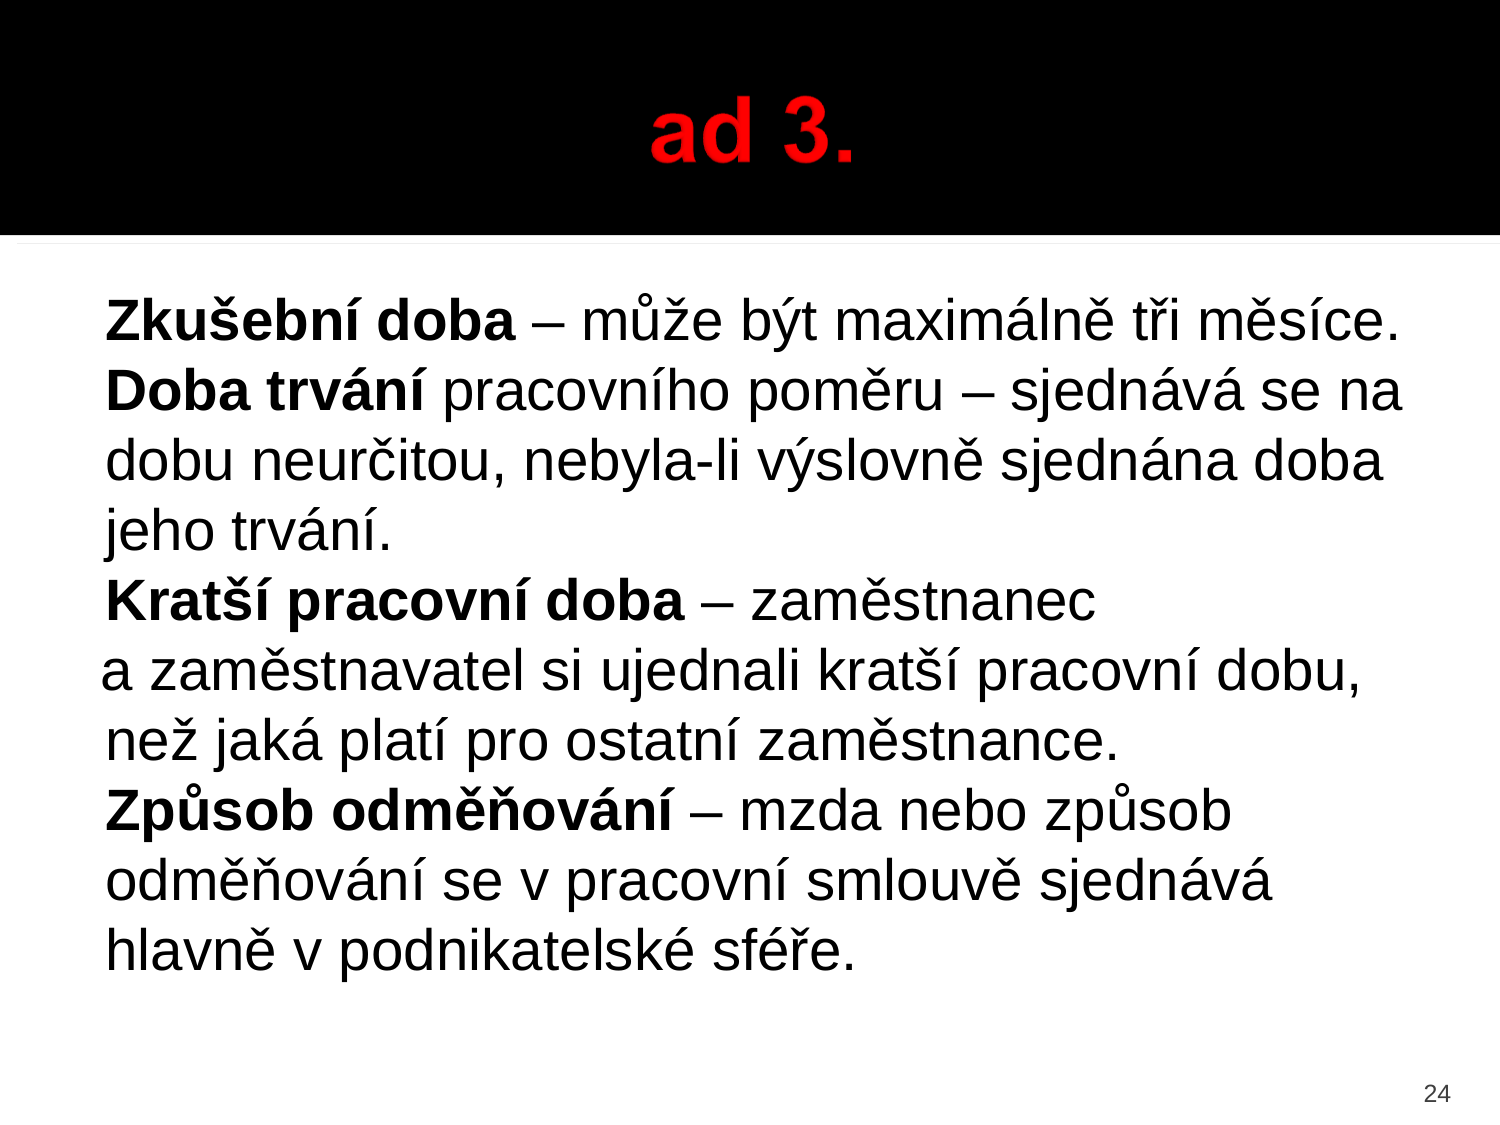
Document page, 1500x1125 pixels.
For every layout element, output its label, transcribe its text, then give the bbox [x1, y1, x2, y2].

text_box [73, 24, 1427, 233]
list Zkušební doba ‒ může být maximálně tři měsíce. Doba trvání pracovního poměru ‒ sjednává se na dobu neurčitou, nebyla-li výslovně sjednána doba jeho trvání. Kratší pracovní doba ‒ zaměstnanec a zaměstnavatel si ujednali kratší pracovní dobu, než jaká platí pro ostatní zaměstnance. Způsob odměňování ‒ mzda nebo způsob odměňování se v pracovní smlouvě sjednává hlavně v podnikatelské sféře. [76, 267, 1427, 1060]
text_box <číslo> [1345, 1062, 1467, 1108]
